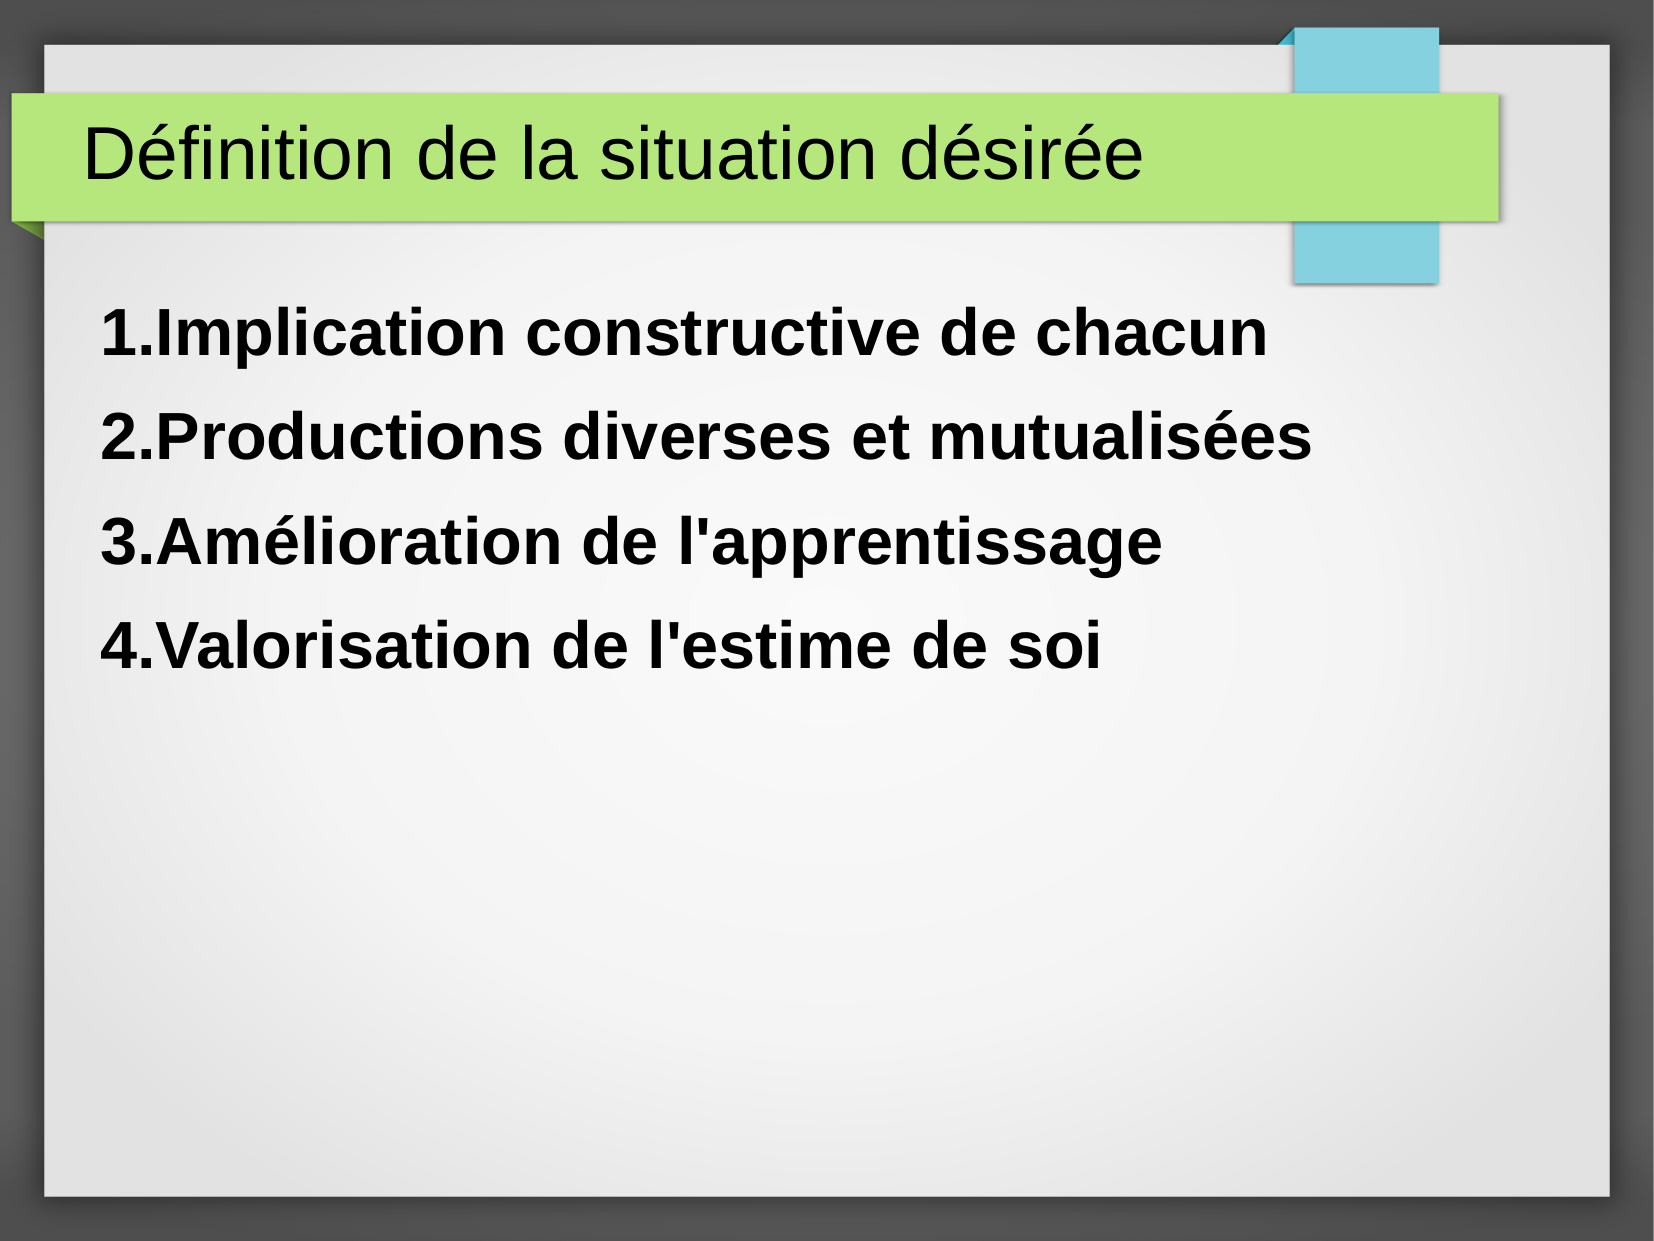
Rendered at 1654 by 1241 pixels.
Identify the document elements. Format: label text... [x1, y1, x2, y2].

picture [0, 0, 1654, 1241]
list Implication constructive de chacun Productions diverses et mutualisées Amélioration de l'apprentissage Valorisation de l'estime de soi [82, 295, 1571, 1015]
title Définition de la situation désirée [82, 94, 1264, 213]
